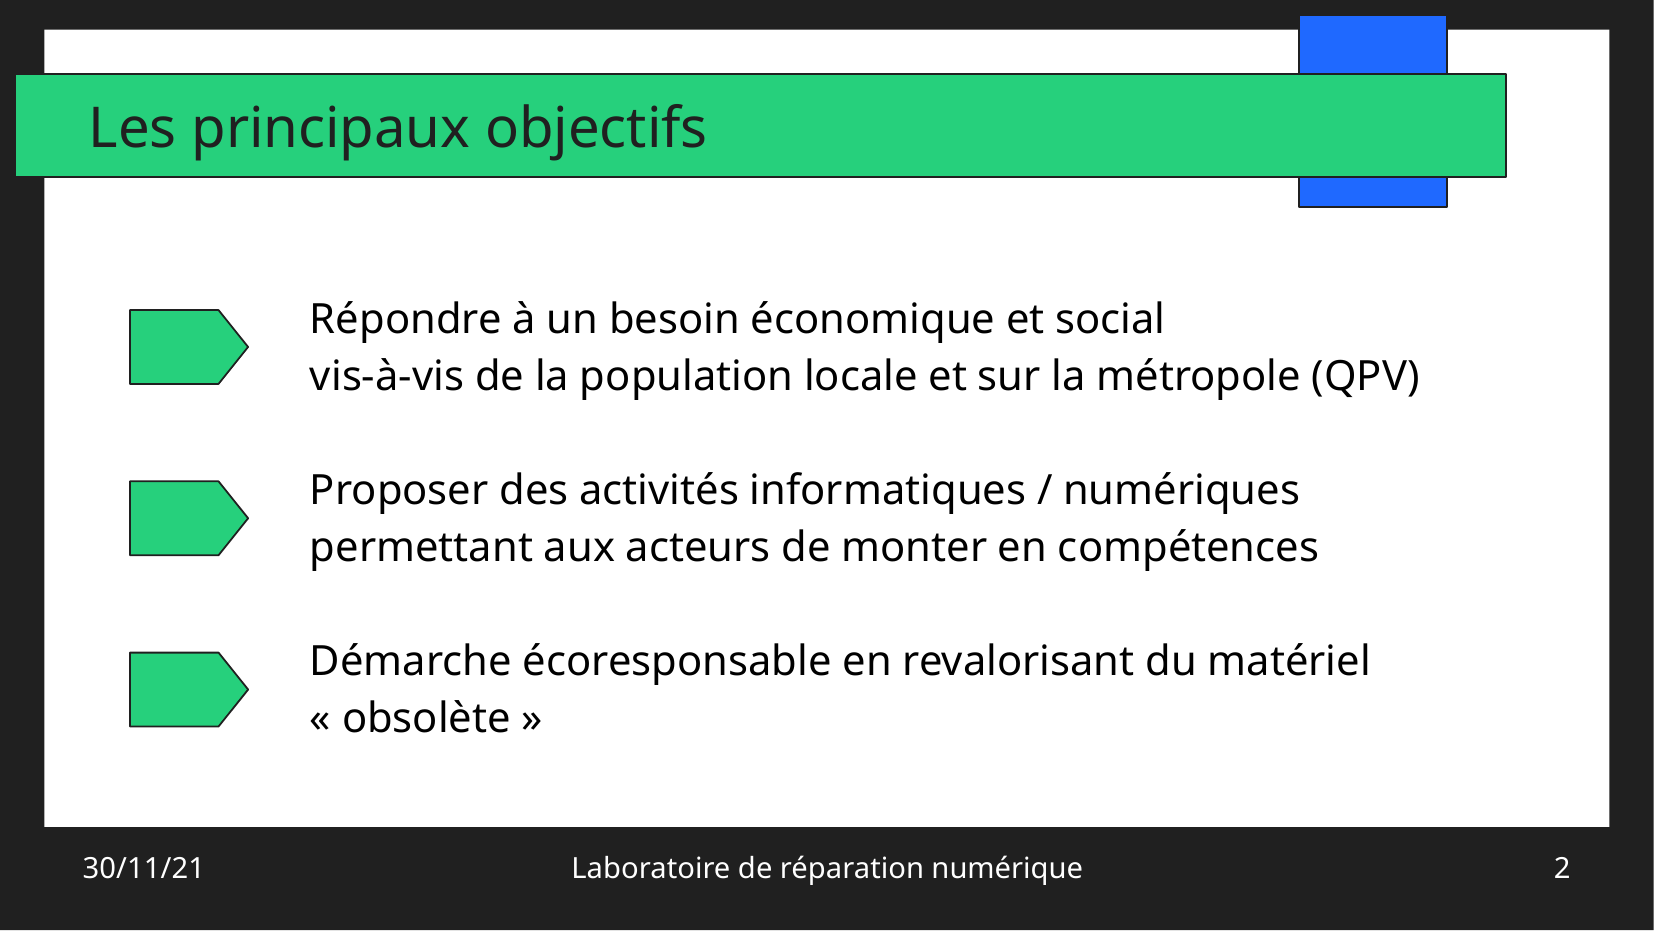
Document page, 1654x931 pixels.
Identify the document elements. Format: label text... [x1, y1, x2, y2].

text_box [129, 481, 249, 556]
text_box [129, 652, 249, 727]
text_box [129, 310, 249, 384]
title Les principaux objectifs [88, 73, 1506, 178]
subtitle Répondre à un besoin économique et social vis-à-vis de la population locale et sur la métropole (QPV) Proposer des activités informatiques / numériques permettant aux acteurs de monter en compétences Démarche écoresponsable en revalorisant du matériel « obsolète » [88, 221, 1565, 813]
